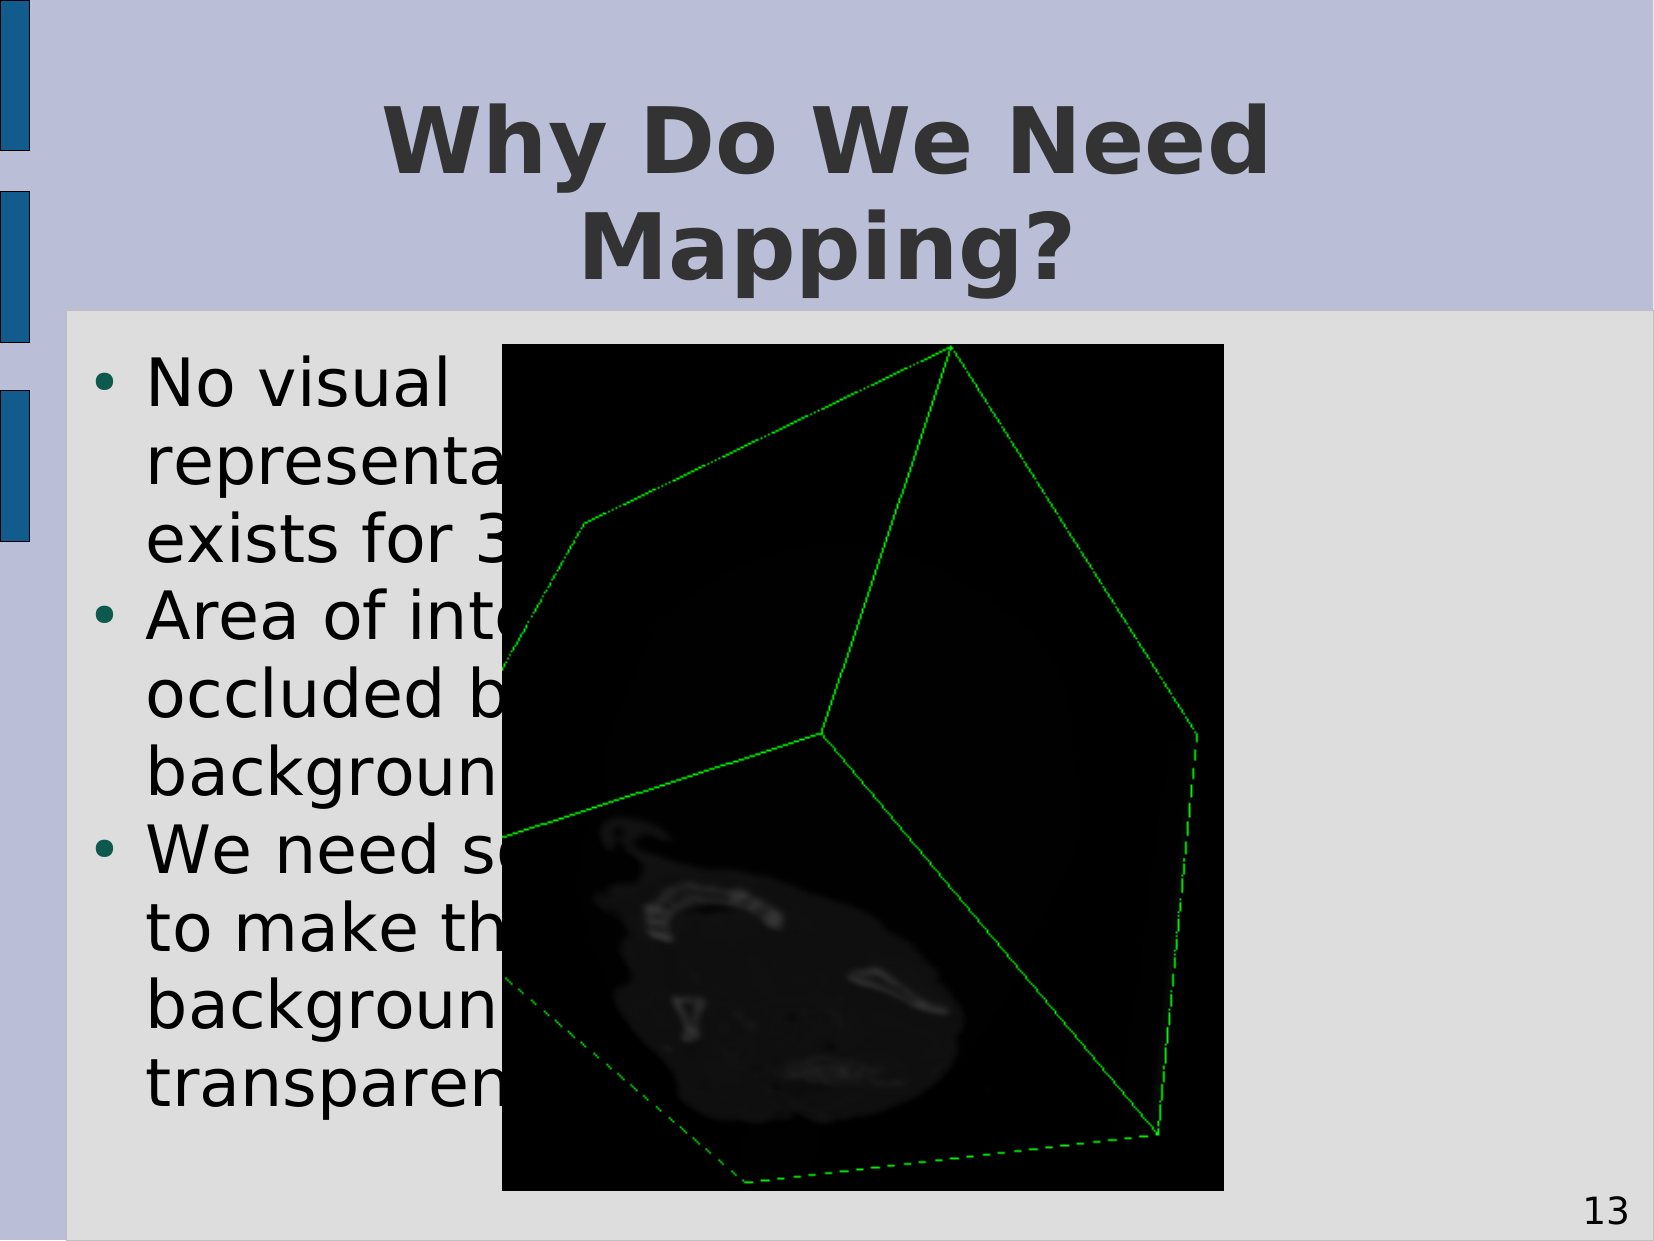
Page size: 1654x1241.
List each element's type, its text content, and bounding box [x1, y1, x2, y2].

picture [502, 344, 1622, 1191]
title Why Do We Need Mapping? [121, 87, 1534, 302]
list No visual representation readily exists for 3D data Area of interest is occluded by the black background We need something to make the background transparent [75, 344, 502, 1127]
